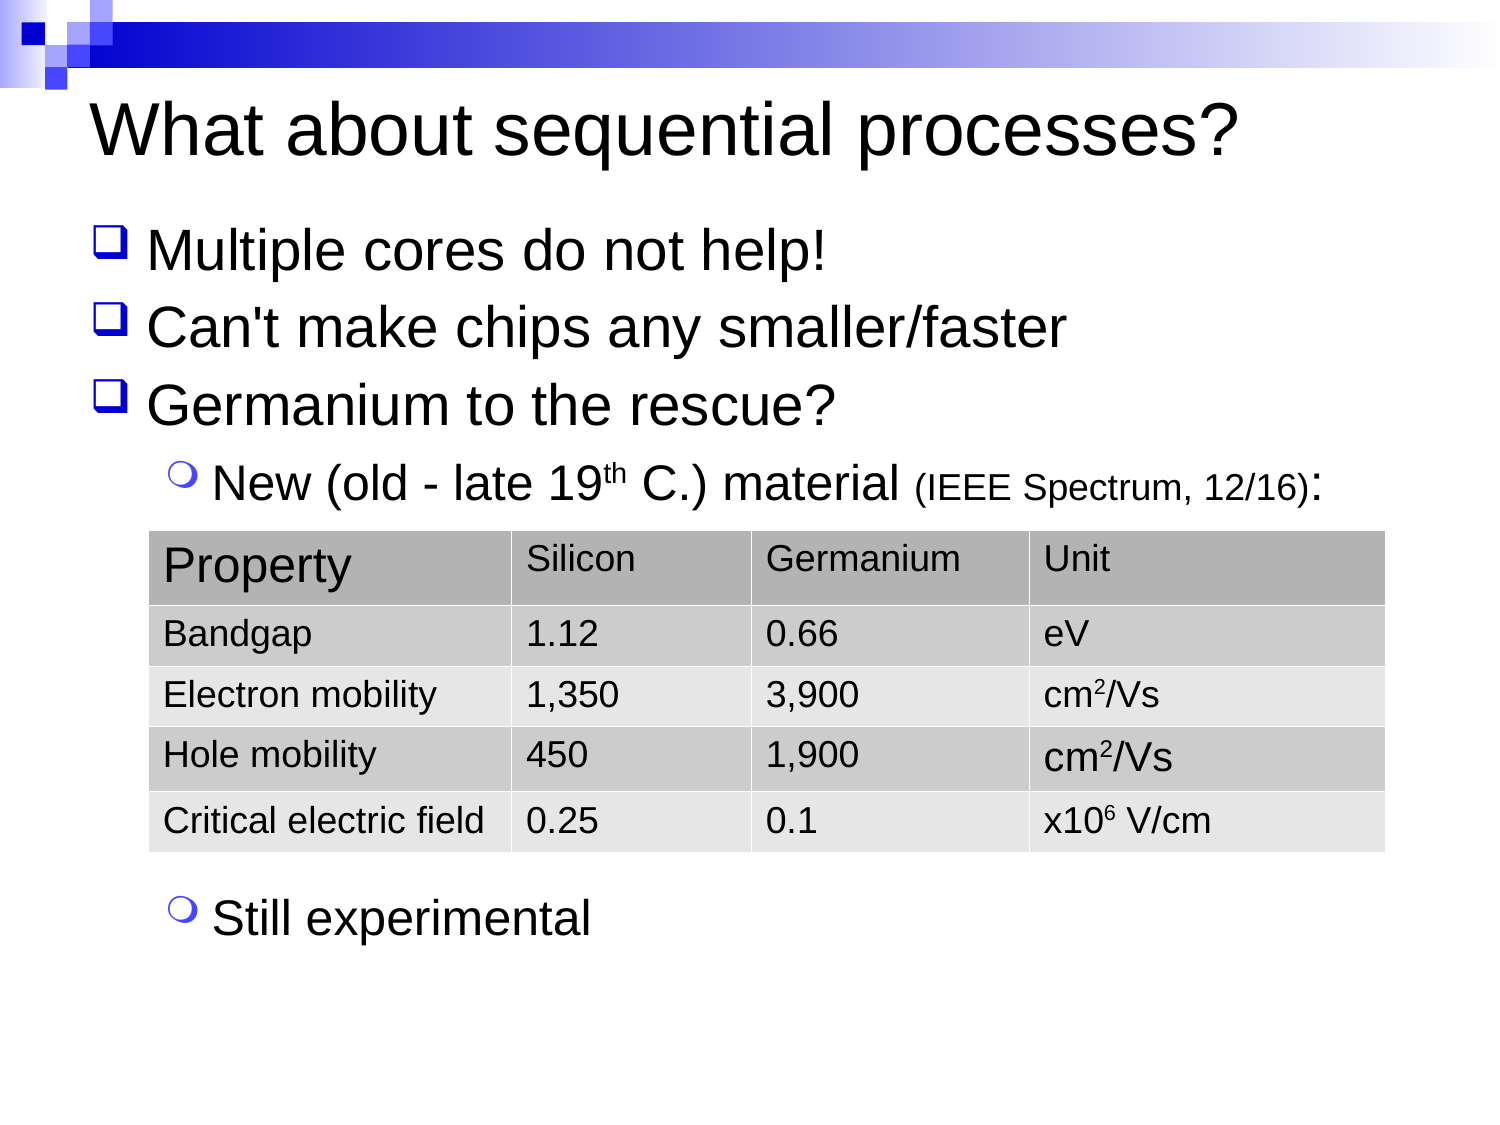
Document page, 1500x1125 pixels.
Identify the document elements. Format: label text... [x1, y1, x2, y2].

table_cell 0.1 [752, 792, 1029, 852]
title What about sequential processes? [75, 72, 1426, 178]
table_cell Bandgap [149, 606, 511, 666]
table_header Unit [1030, 531, 1385, 605]
table_cell 0.25 [512, 792, 751, 852]
table_cell eV [1030, 606, 1385, 666]
table_cell x106 V/cm [1030, 792, 1385, 852]
table_cell cm2/Vs [1030, 667, 1385, 726]
table_cell 1,900 [752, 727, 1029, 791]
table_cell Electron mobility [149, 667, 511, 726]
table_header Property [149, 531, 511, 605]
table_header Silicon [512, 531, 751, 605]
table_header Germanium [752, 531, 1029, 605]
table_cell 450 [512, 727, 751, 791]
table_cell 0.66 [752, 606, 1029, 666]
table_cell 1.12 [512, 606, 751, 666]
table_cell Critical electric field [149, 792, 511, 852]
list Multiple cores do not help! Can't make chips any smaller/faster Germanium to the rescue? New (old - late 19th C.) material (IEEE Spectrum, 12/16): Still experimental [75, 212, 1426, 1038]
table_cell cm2/Vs [1030, 727, 1385, 791]
table_cell Hole mobility [149, 727, 511, 791]
table_cell 1,350 [512, 667, 751, 726]
table_cell 3,900 [752, 667, 1029, 726]
